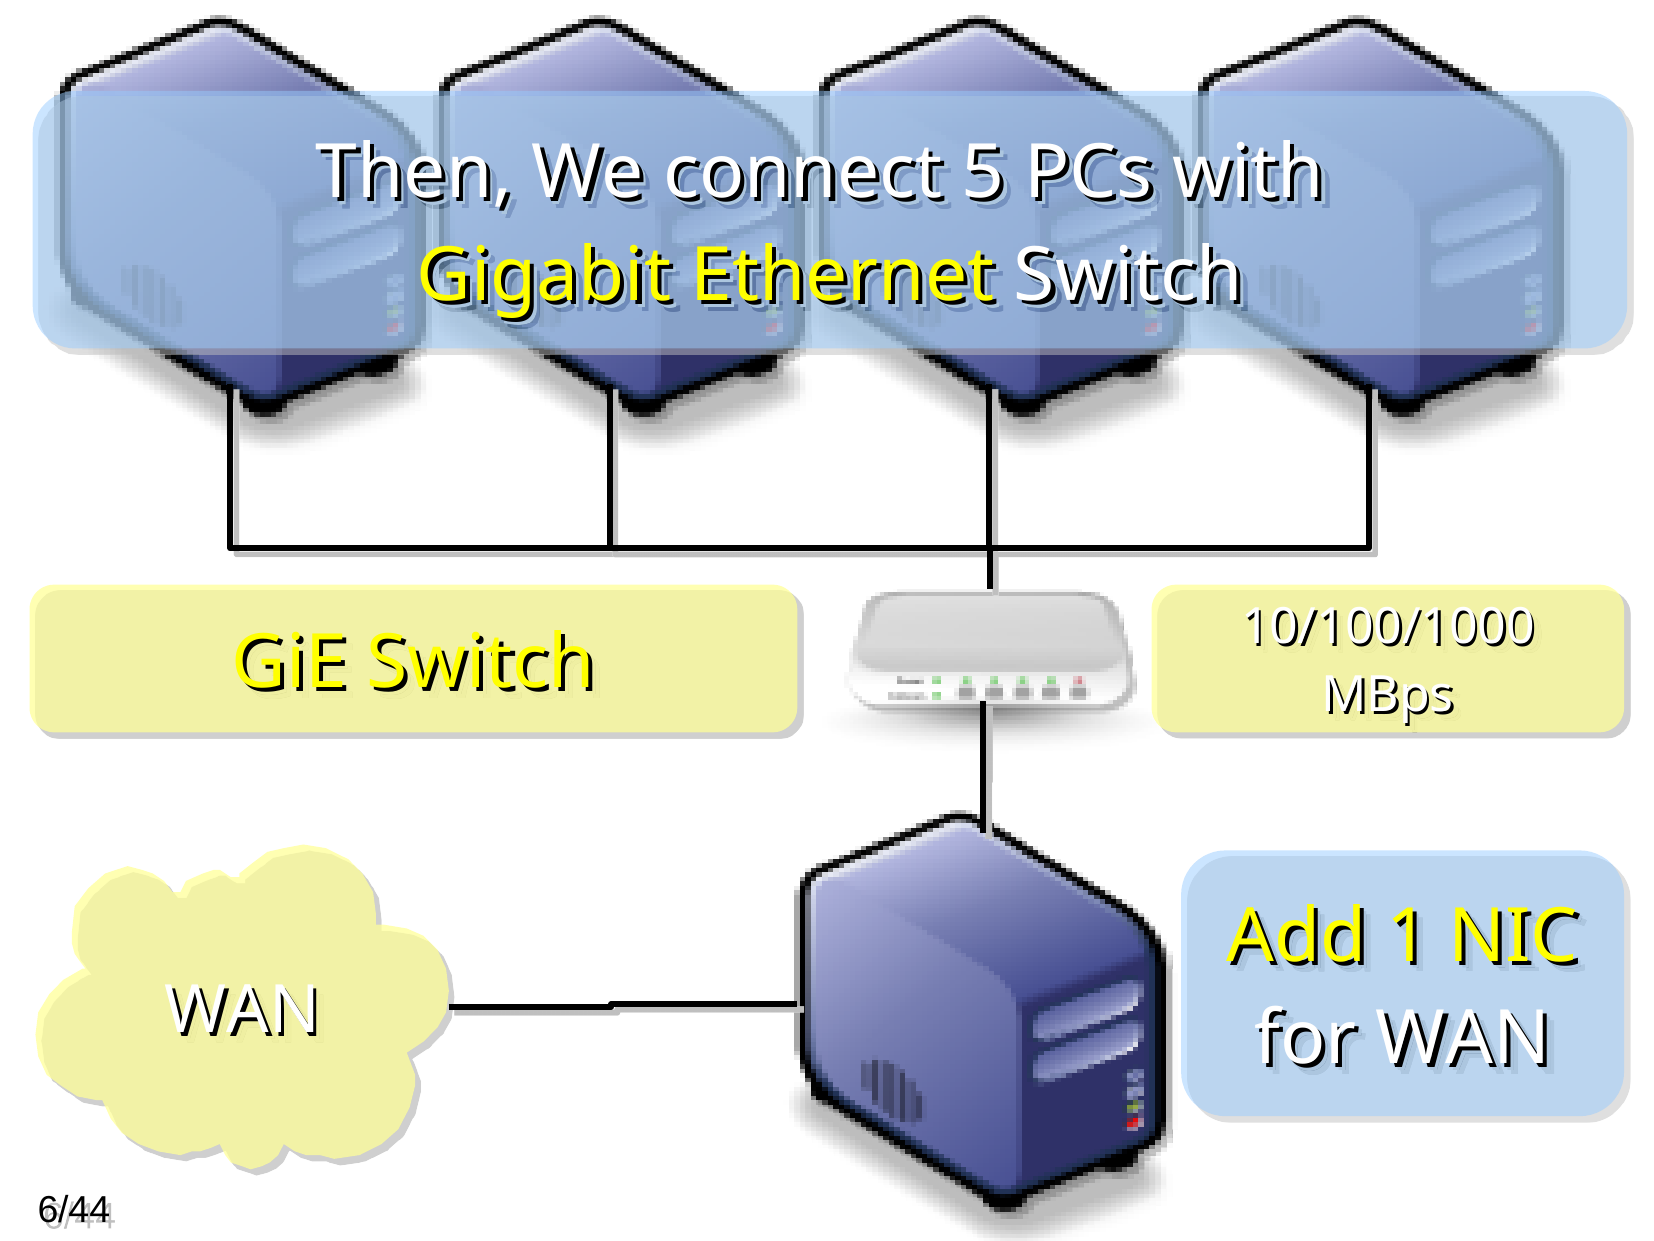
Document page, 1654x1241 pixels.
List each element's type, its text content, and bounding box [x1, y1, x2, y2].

text_box WAN [35, 844, 449, 1170]
picture [767, 797, 1211, 1241]
text_box GiE Switch [29, 584, 798, 733]
text_box <編號>/44 [0, 1181, 148, 1239]
text_box Add 1 NIC for WAN [1181, 850, 1625, 1117]
text_box Then, We connect 5 PCs with Gigabit Ethernet Switch [32, 90, 1628, 349]
text_box 10/100/1000 MBps [1151, 584, 1625, 733]
picture [814, 589, 1166, 748]
picture [27, 2, 1609, 502]
